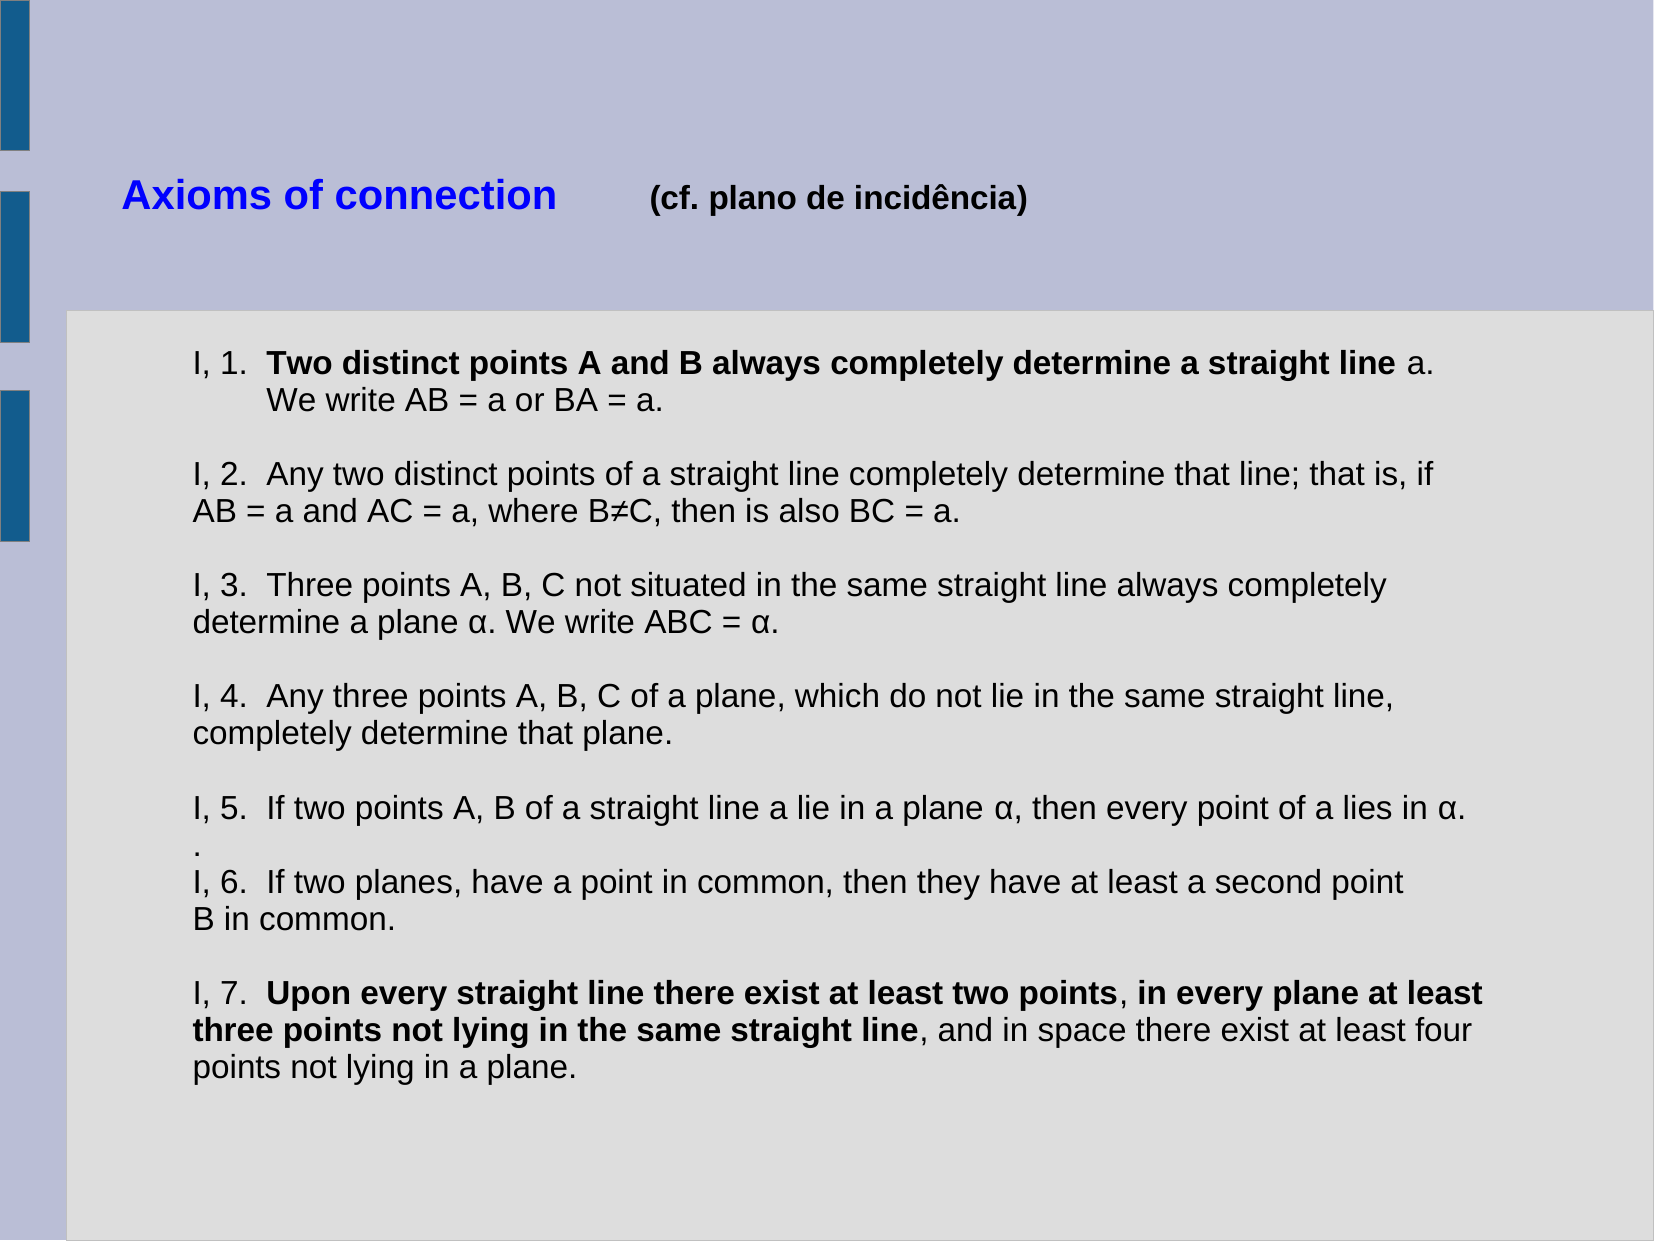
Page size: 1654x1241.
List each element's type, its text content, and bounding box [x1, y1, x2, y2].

list I, 1. Two distinct points A and B always completely determine a straight line a. We write AB = a or BA = a. I, 2. Any two distinct points of a straight line completely determine that line; that is, if AB = a and AC = a, where B≠C, then is also BC = a. I, 3. Three points A, B, C not situated in the same straight line always completely determine a plane α. We write ABC = α. I, 4. Any three points A, B, C of a plane, which do not lie in the same straight line, completely determine that plane. I, 5. If two points A, B of a straight line a lie in a plane α, then every point of a lies in α. . I, 6. If two planes, have a point in common, then they have at least a second point B in common. I, 7. Upon every straight line there exist at least two points, in every plane at least three points not lying in the same straight line, and in space there exist at least four points not lying in a plane. [121, 344, 1534, 1127]
title Axioms of connection (cf. plano de incidência) [121, 91, 1534, 299]
